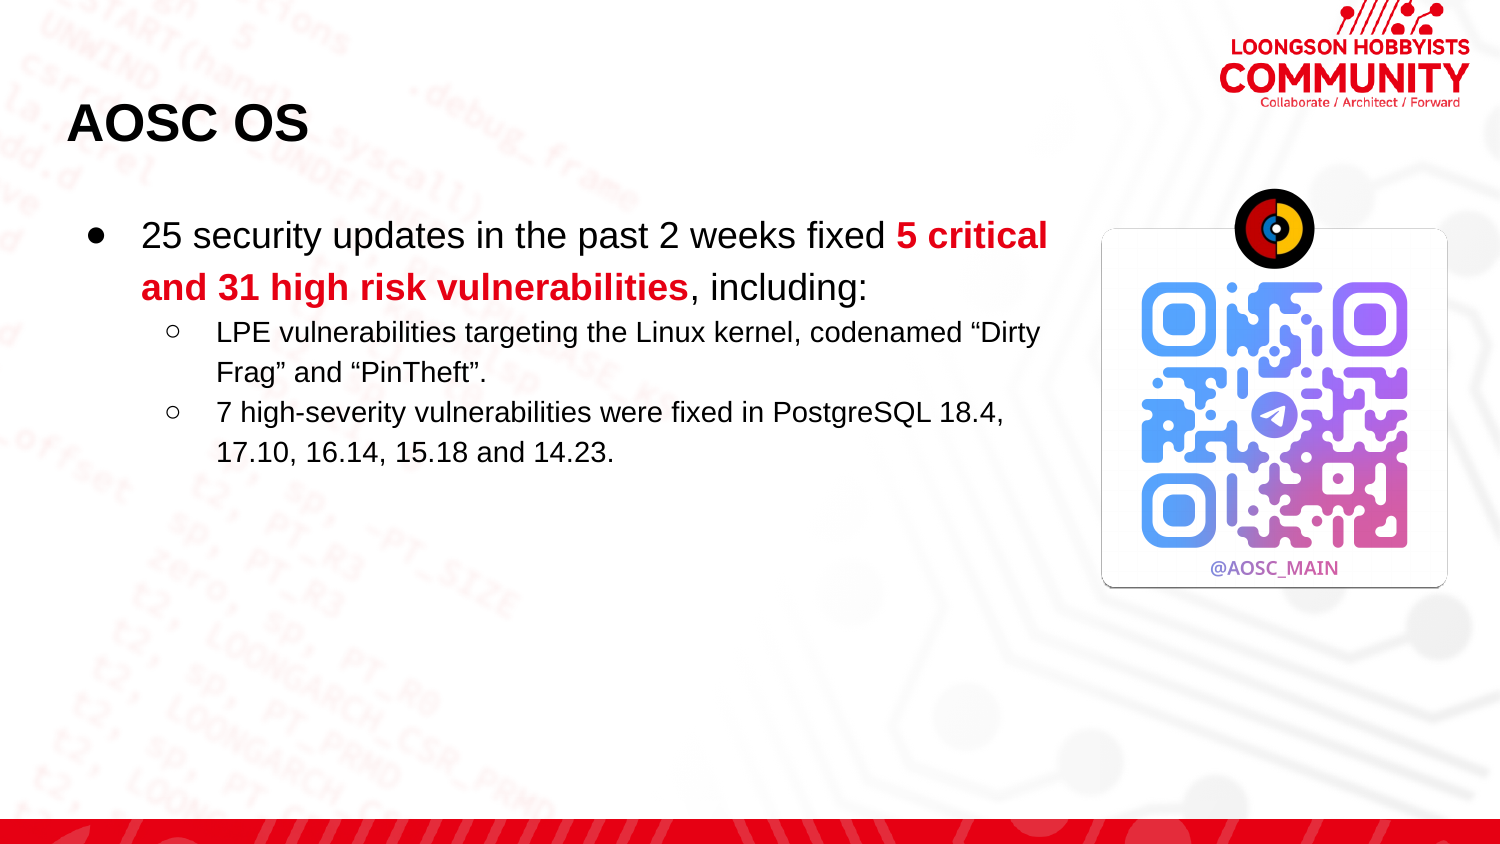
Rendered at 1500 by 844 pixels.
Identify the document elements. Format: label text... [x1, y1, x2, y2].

list 25 security updates in the past 2 weeks fixed 5 critical and 31 high risk vulnerabilities, including: LPE vulnerabilities targeting the Linux kernel, codenamed “Dirty Frag” and “PinTheft”. 7 high-severity vulnerabilities were fixed in PostgreSQL 18.4, 17.10, 16.14, 15.18 and 14.23. [51, 189, 1100, 797]
title AOSC OS [51, 72, 1449, 167]
picture [0, 0, 1500, 844]
